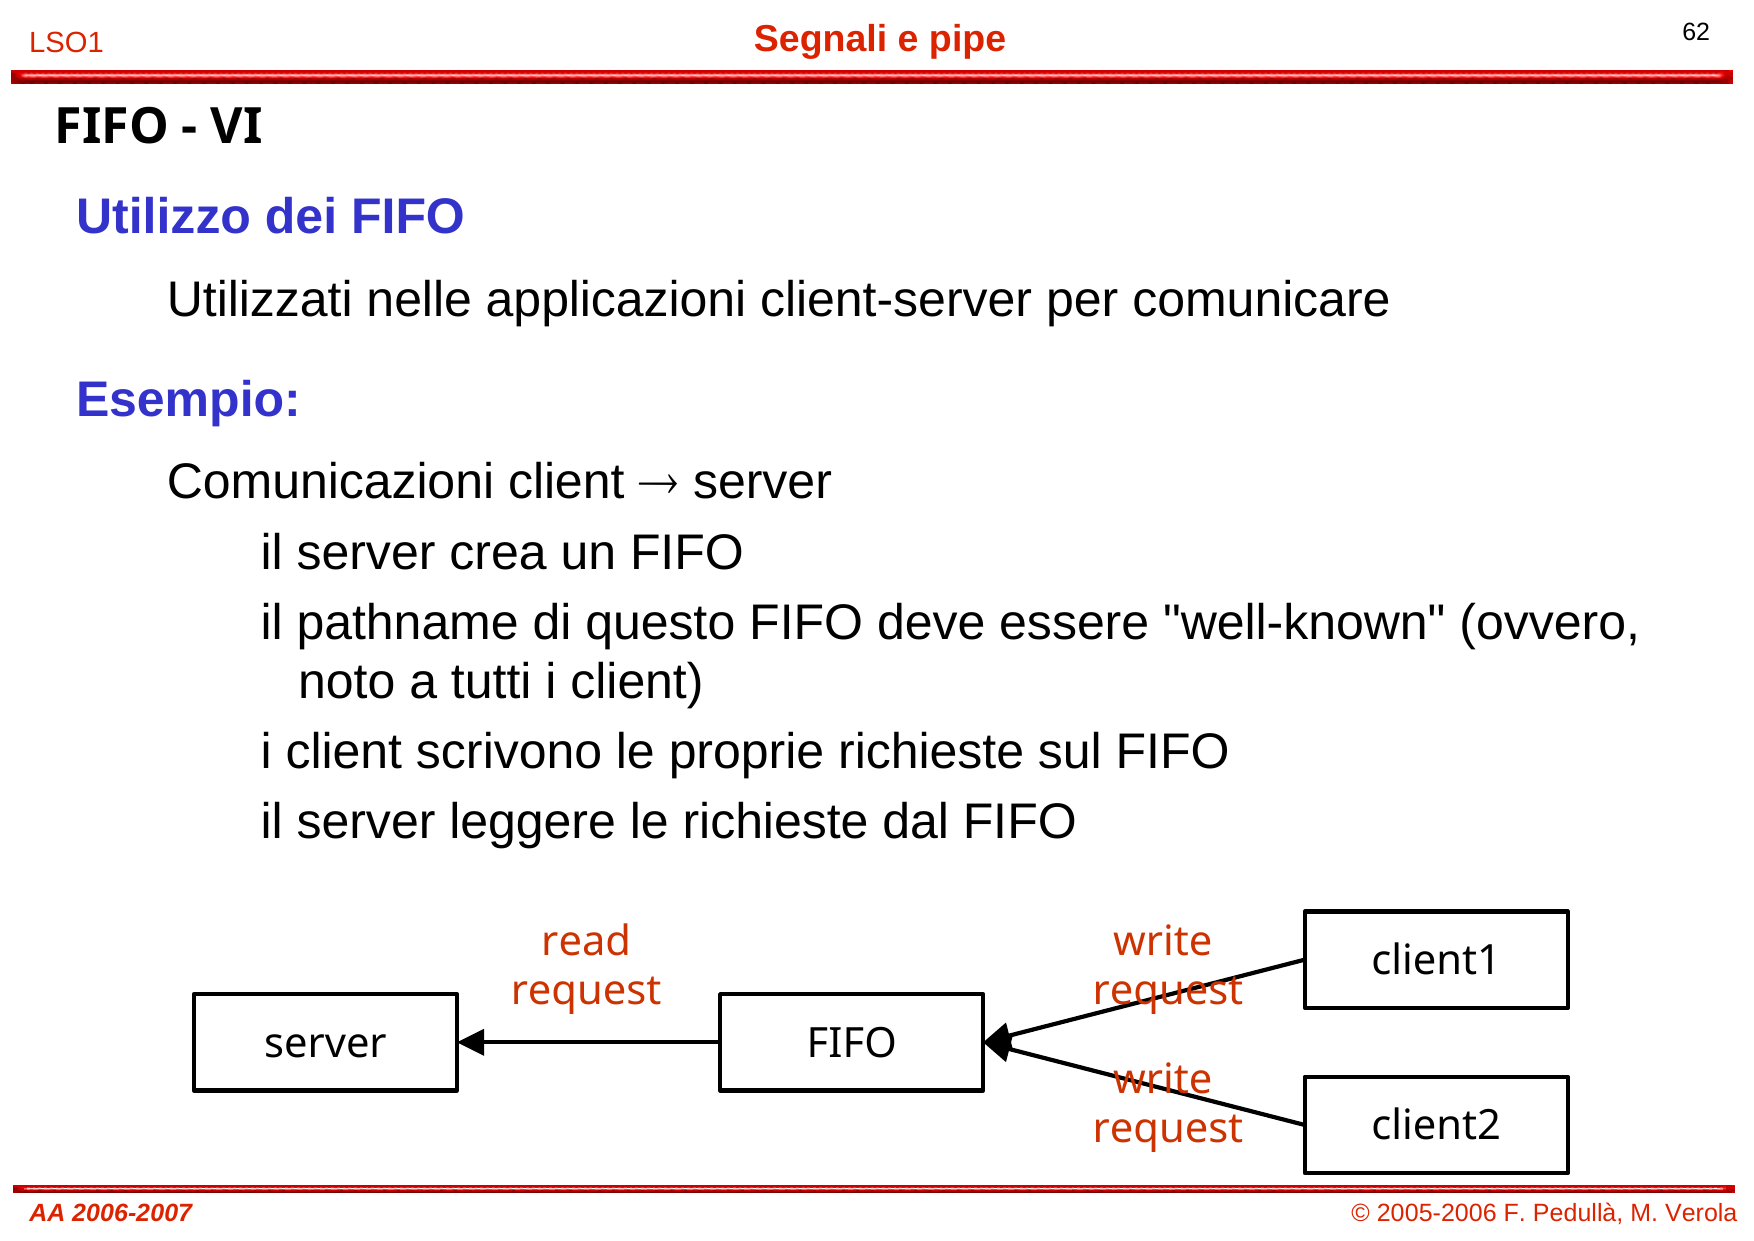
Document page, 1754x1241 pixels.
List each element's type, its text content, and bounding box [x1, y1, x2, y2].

text_box FIFO [720, 994, 984, 1091]
text_box write request [1063, 909, 1273, 1045]
text_box client2 [1304, 1076, 1568, 1174]
list Utilizzo dei FIFO Utilizzati nelle applicazioni client-server per comunicare Esempio: Comunicazioni client  server il server crea un FIFO il pathname di questo FIFO deve essere "well-known" (ovvero, noto a tutti i client) i client scrivono le proprie richieste sul FIFO il server leggere le richieste dal FIFO [58, 177, 1696, 1033]
text_box server [193, 994, 458, 1091]
title FIFO - VI [40, 78, 1714, 174]
text_box write request [1063, 1046, 1273, 1183]
text_box client1 [1304, 911, 1568, 1008]
picture [13, 1185, 1735, 1193]
picture [11, 70, 1733, 84]
text_box read request [481, 908, 691, 1045]
